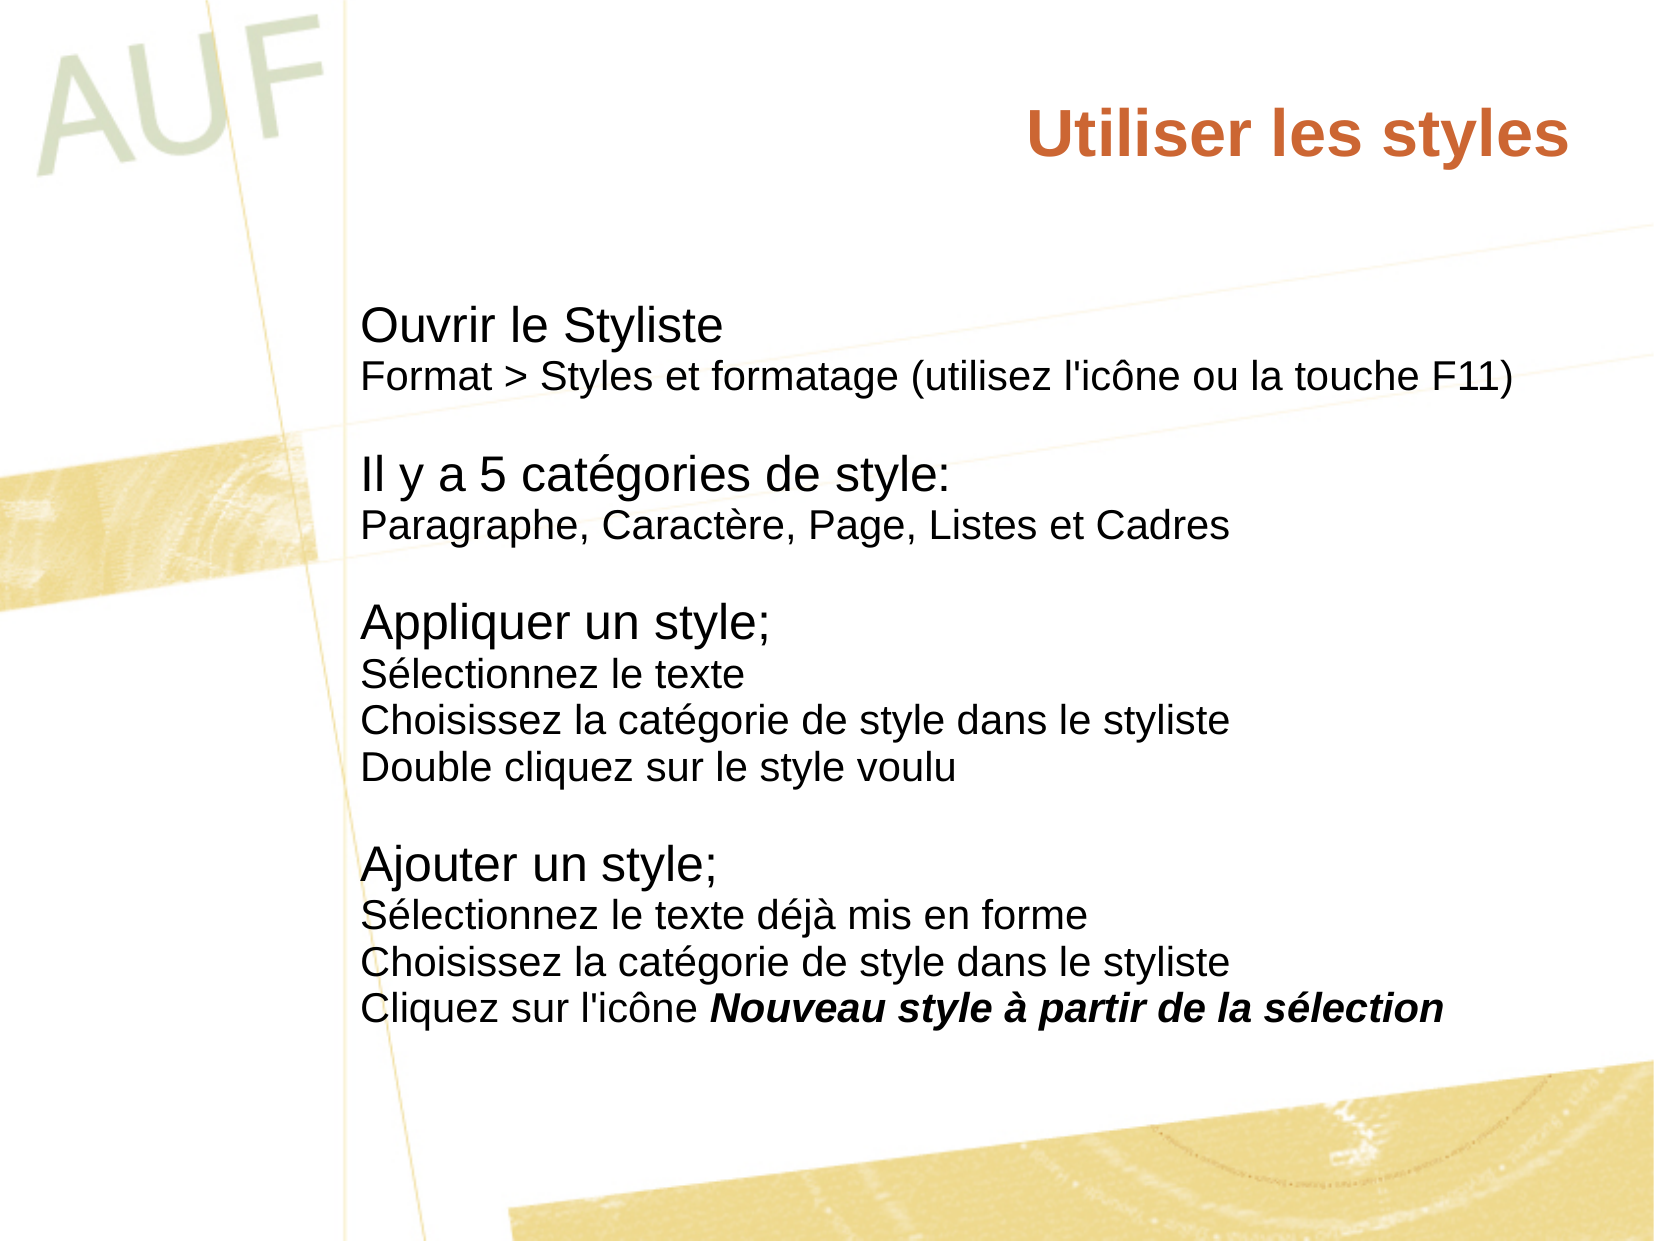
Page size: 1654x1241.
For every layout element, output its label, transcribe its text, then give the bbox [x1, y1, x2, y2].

subtitle Ouvrir le Styliste Format > Styles et formatage (utilisez l'icône ou la touche F11) Il y a 5 catégories de style: Paragraphe, Caractère, Page, Listes et Cadres Appliquer un style; Sélectionnez le texte Choisissez la catégorie de style dans le styliste Double cliquez sur le style voulu Ajouter un style; Sélectionnez le texte déjà mis en forme Choisissez la catégorie de style dans le styliste Cliquez sur l'icône Nouveau style à partir de la sélection [324, 236, 1571, 1093]
picture [0, 0, 1654, 1241]
title Utiliser les styles [324, 59, 1571, 207]
